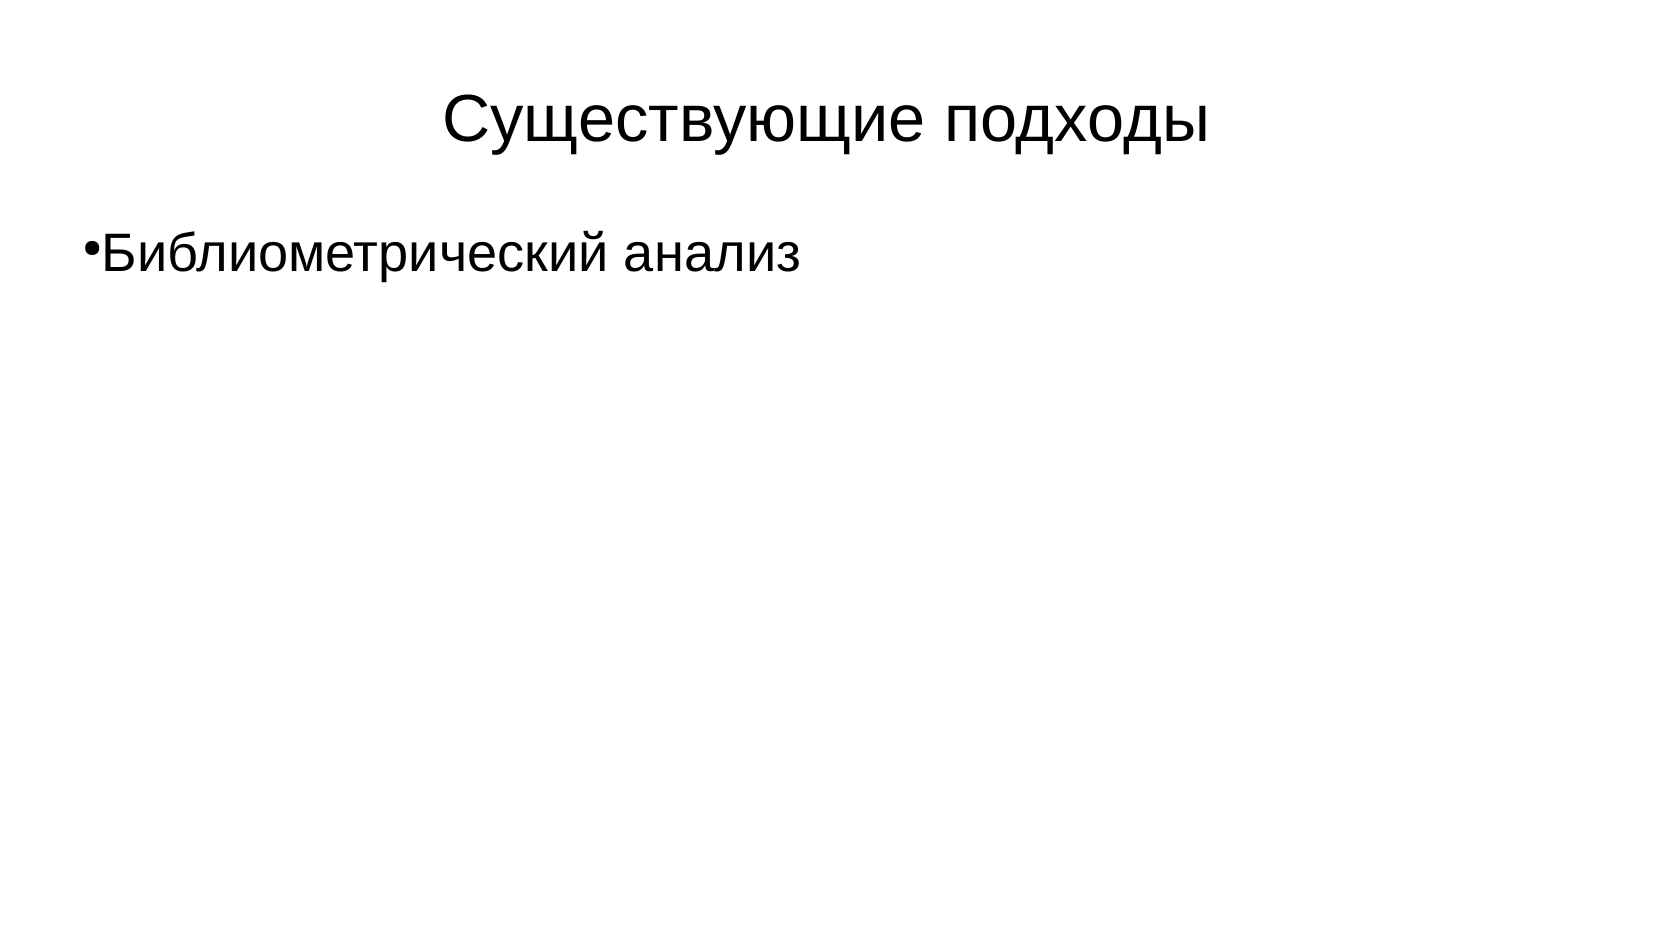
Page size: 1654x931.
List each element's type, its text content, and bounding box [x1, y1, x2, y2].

list Библиометрический анализ [82, 217, 1571, 758]
title Существующие подходы [82, 37, 1571, 193]
